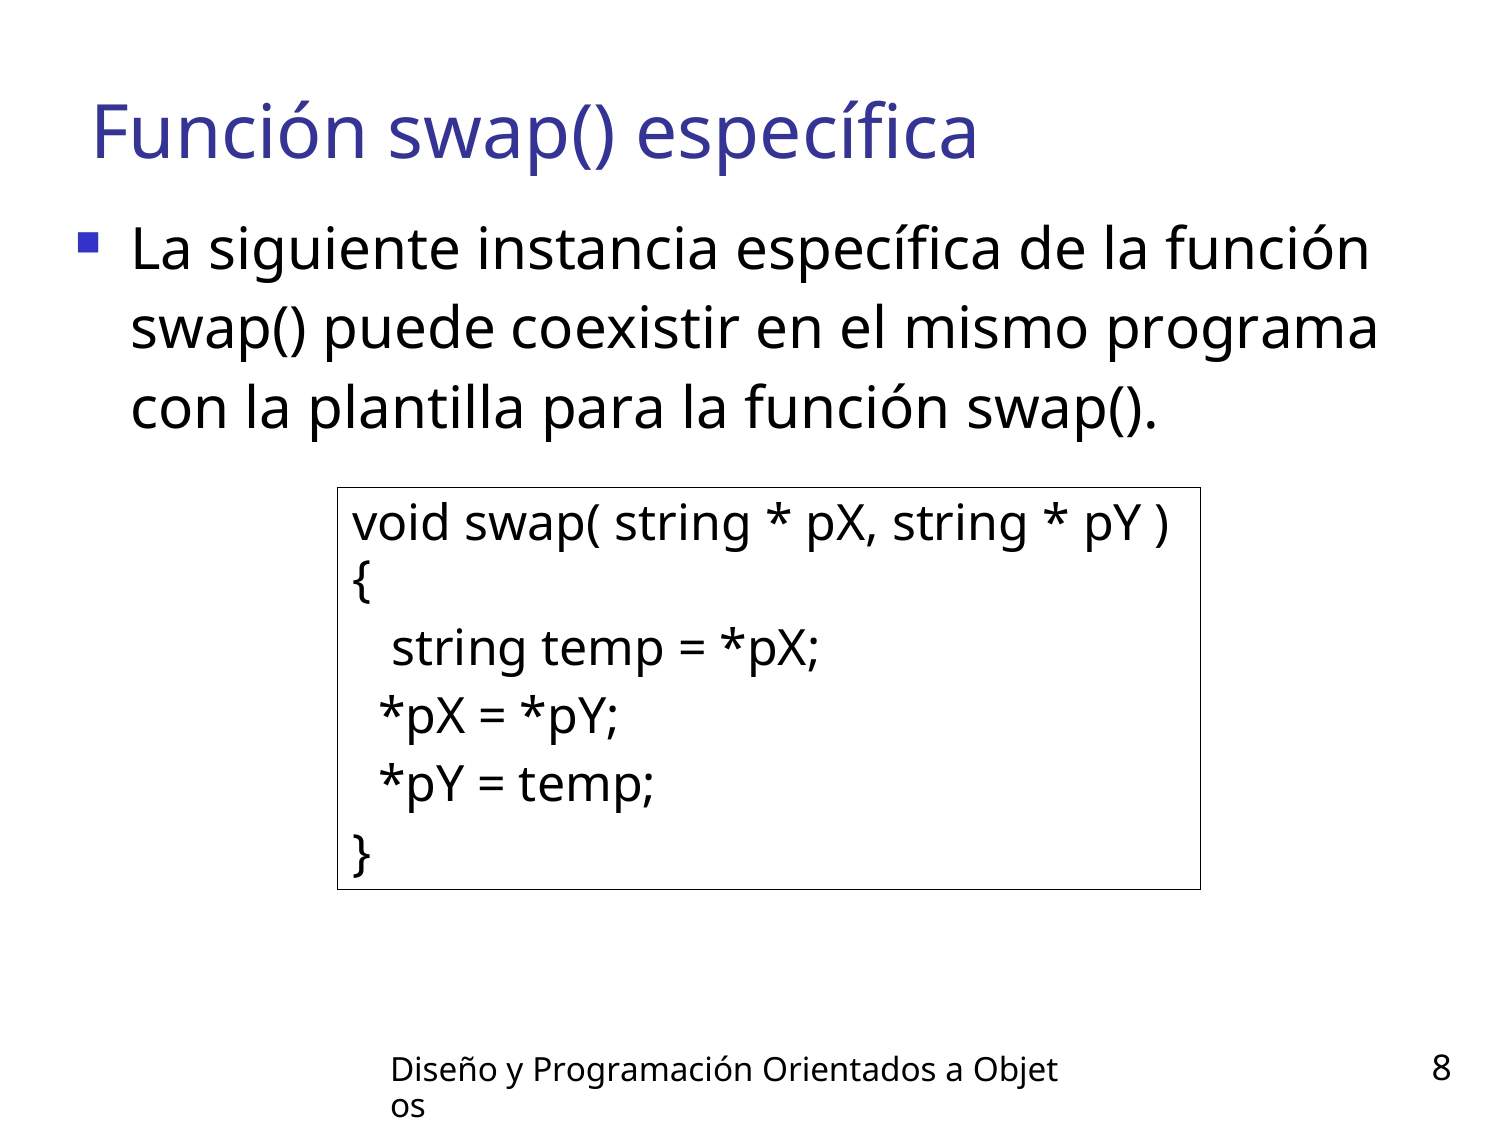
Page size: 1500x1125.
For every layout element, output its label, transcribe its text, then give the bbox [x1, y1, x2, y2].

title Función swap() específica [75, 10, 1466, 188]
list La siguiente instancia específica de la función swap() puede coexistir en el mismo programa con la plantilla para la función swap(). [75, 207, 1462, 1013]
